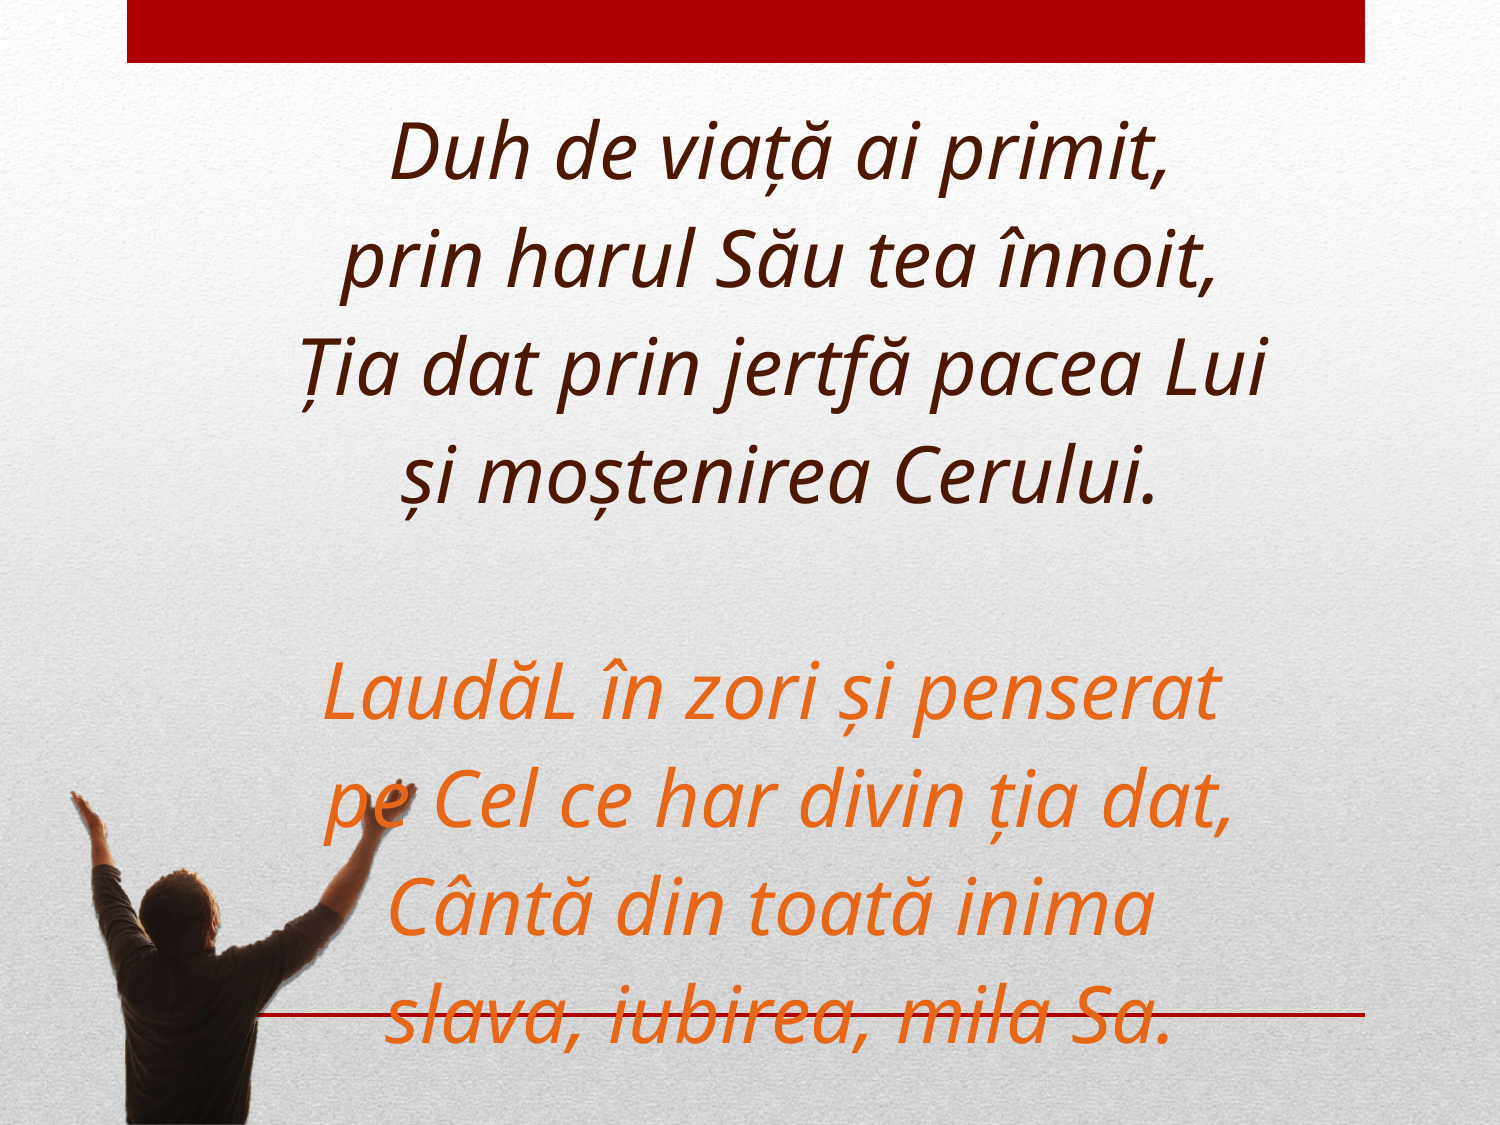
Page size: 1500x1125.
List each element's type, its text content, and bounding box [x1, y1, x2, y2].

text_box Duh de viaţă ai primit, prin harul Său te­a înnoit, Ţi­a dat prin jertfă pacea Lui şi moştenirea Cerului. Laudă­L în zori şi pe­nserat pe Cel ce har divin ţi­a dat, Cântă din toată inima slava, iubirea, mila Sa. [258, 87, 1306, 973]
picture [0, 0, 1500, 1125]
